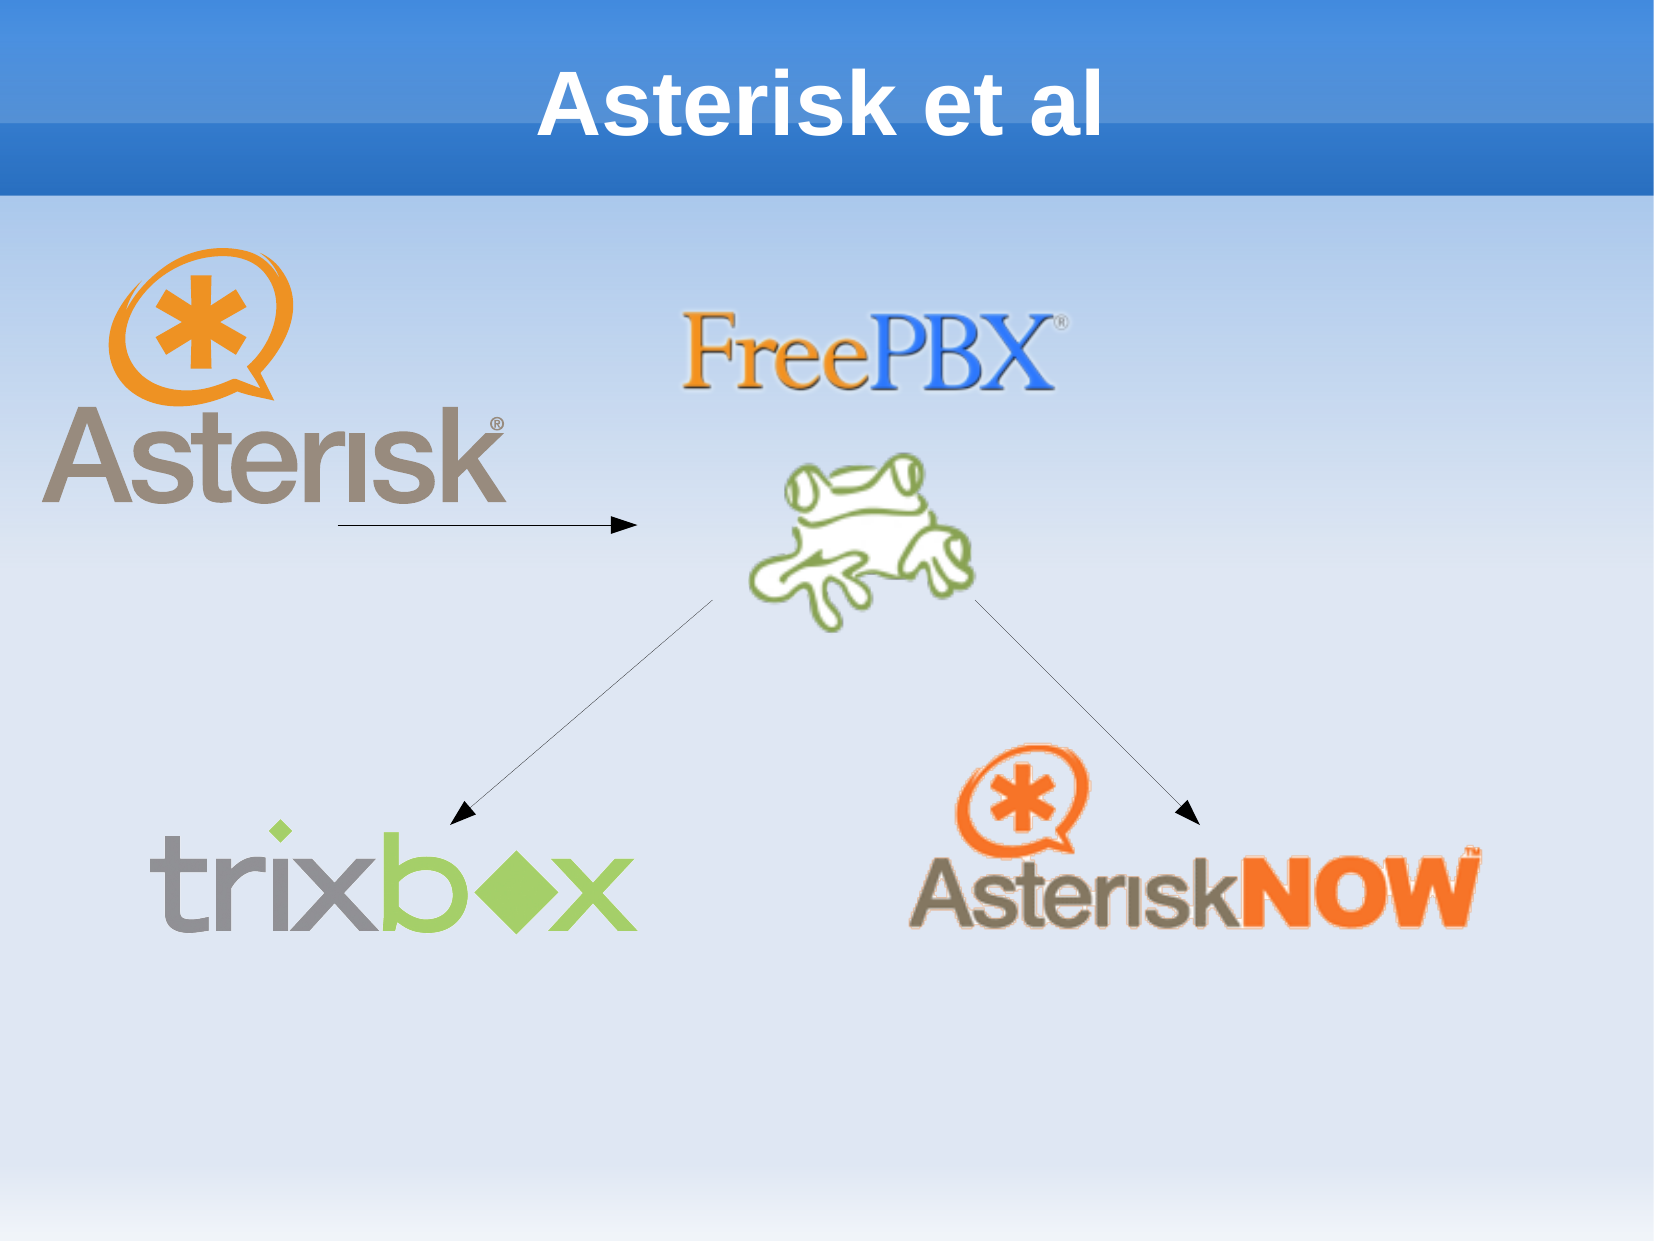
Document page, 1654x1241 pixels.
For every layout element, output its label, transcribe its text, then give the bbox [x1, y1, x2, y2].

title Asterisk et al [76, 7, 1565, 200]
picture [0, 0, 1654, 1241]
